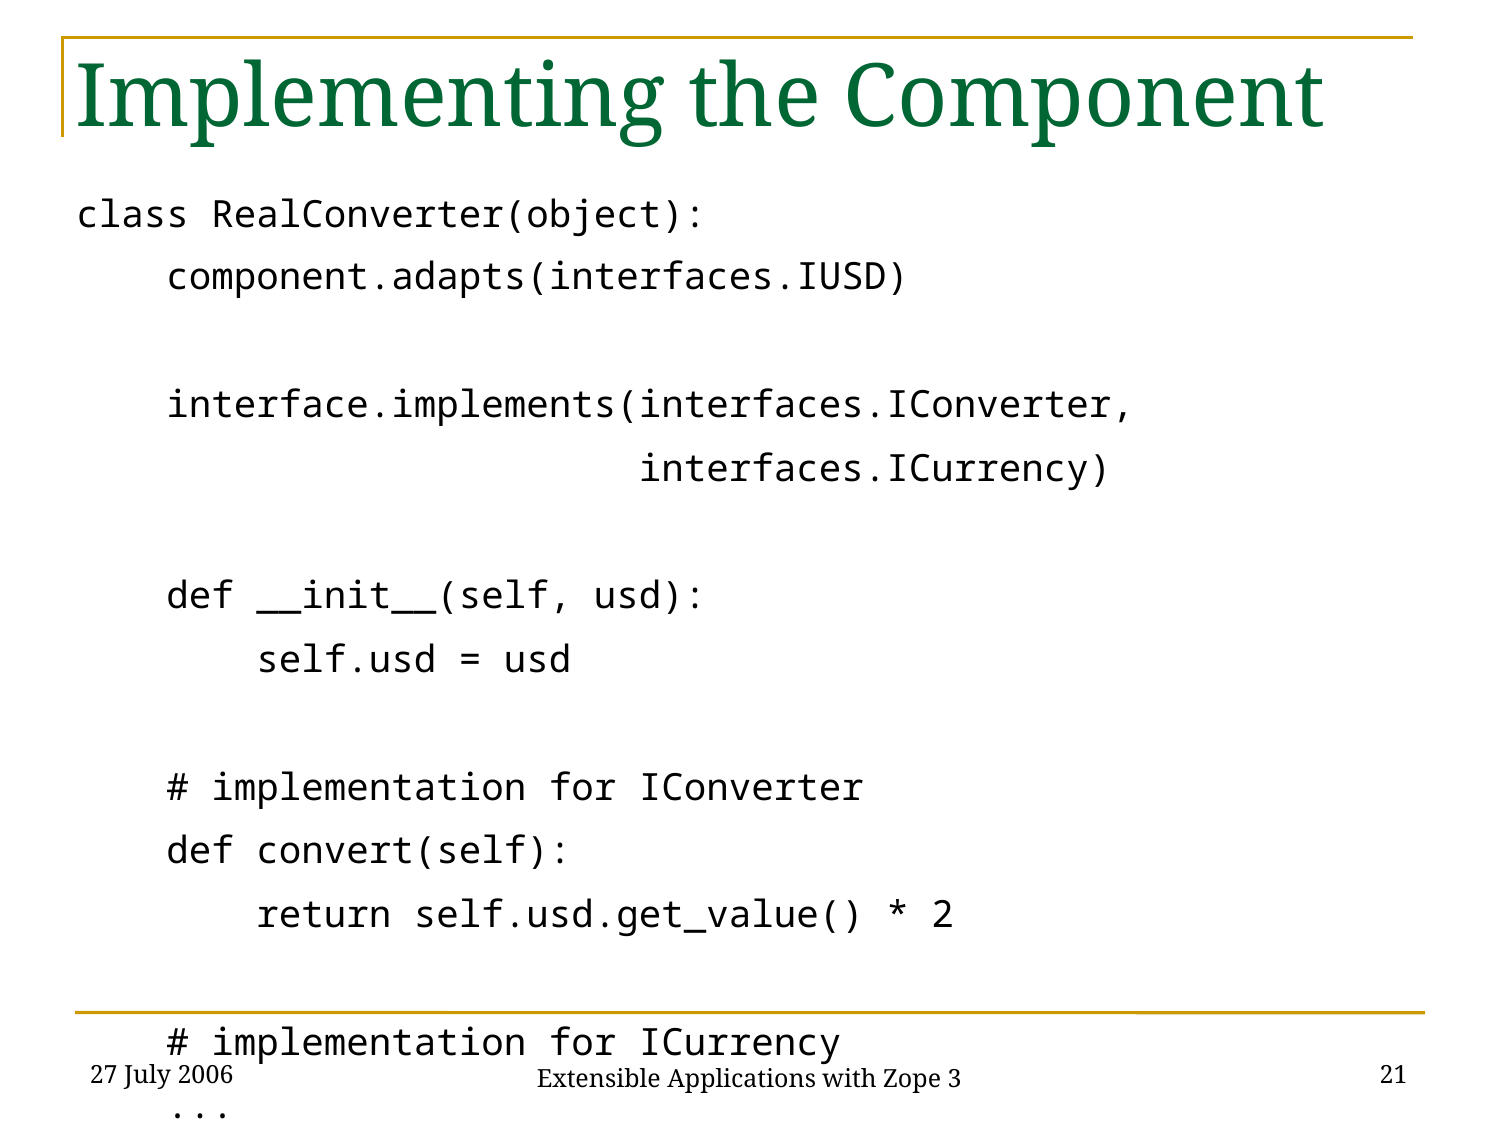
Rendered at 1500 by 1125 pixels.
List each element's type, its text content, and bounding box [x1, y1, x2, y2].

title Implementing the Component [74, 45, 1423, 151]
list class RealConverter(object): component.adapts(interfaces.IUSD) interface.implements(interfaces.IConverter, interfaces.ICurrency) def __init__(self, usd): self.usd = usd # implementation for IConverter def convert(self): return self.usd.get_value() * 2 # implementation for ICurrency ... [74, 187, 1423, 1019]
